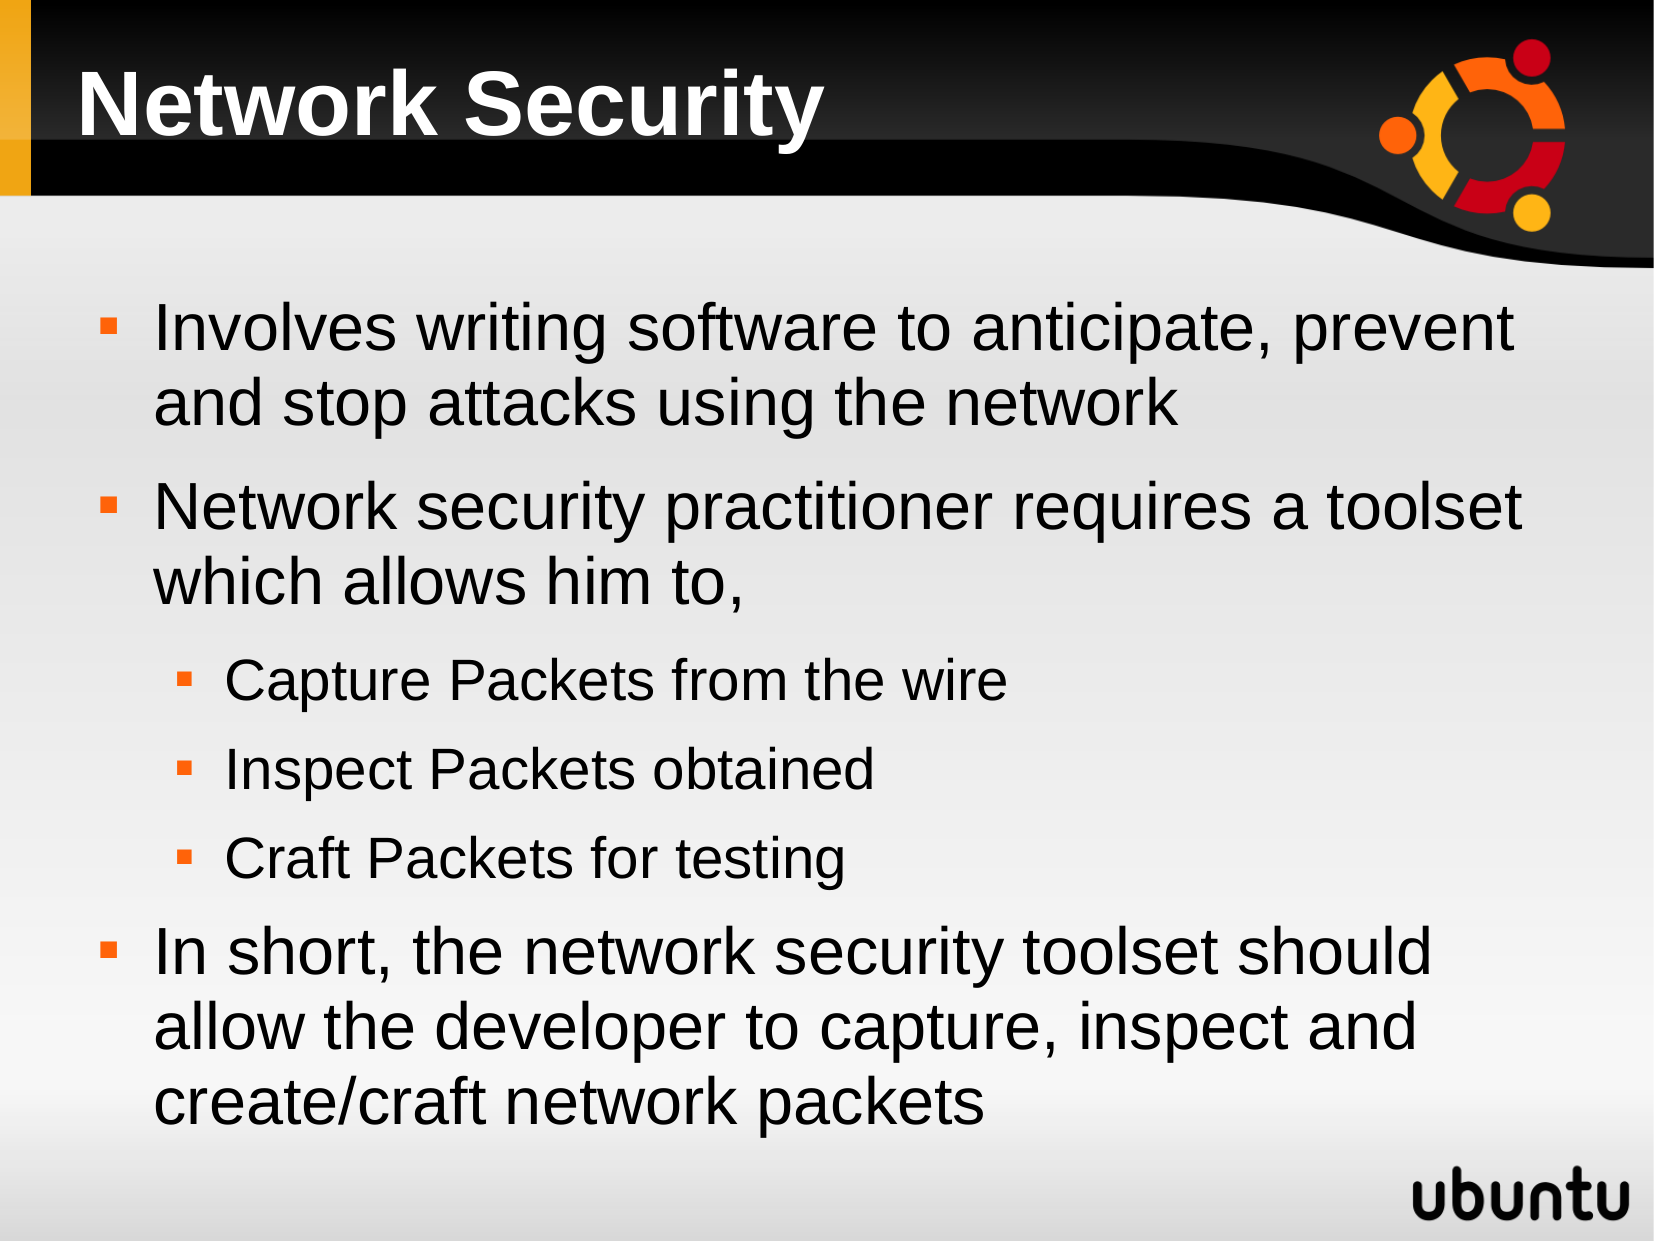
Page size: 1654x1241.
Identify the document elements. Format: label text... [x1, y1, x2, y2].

title Network Security [76, 7, 1565, 200]
list Involves writing software to anticipate, prevent and stop attacks using the network Network security practitioner requires a toolset which allows him to, Capture Packets from the wire Inspect Packets obtained Craft Packets for testing In short, the network security toolset should allow the developer to capture, inspect and create/craft network packets [82, 290, 1571, 1135]
picture [0, 0, 1654, 1241]
